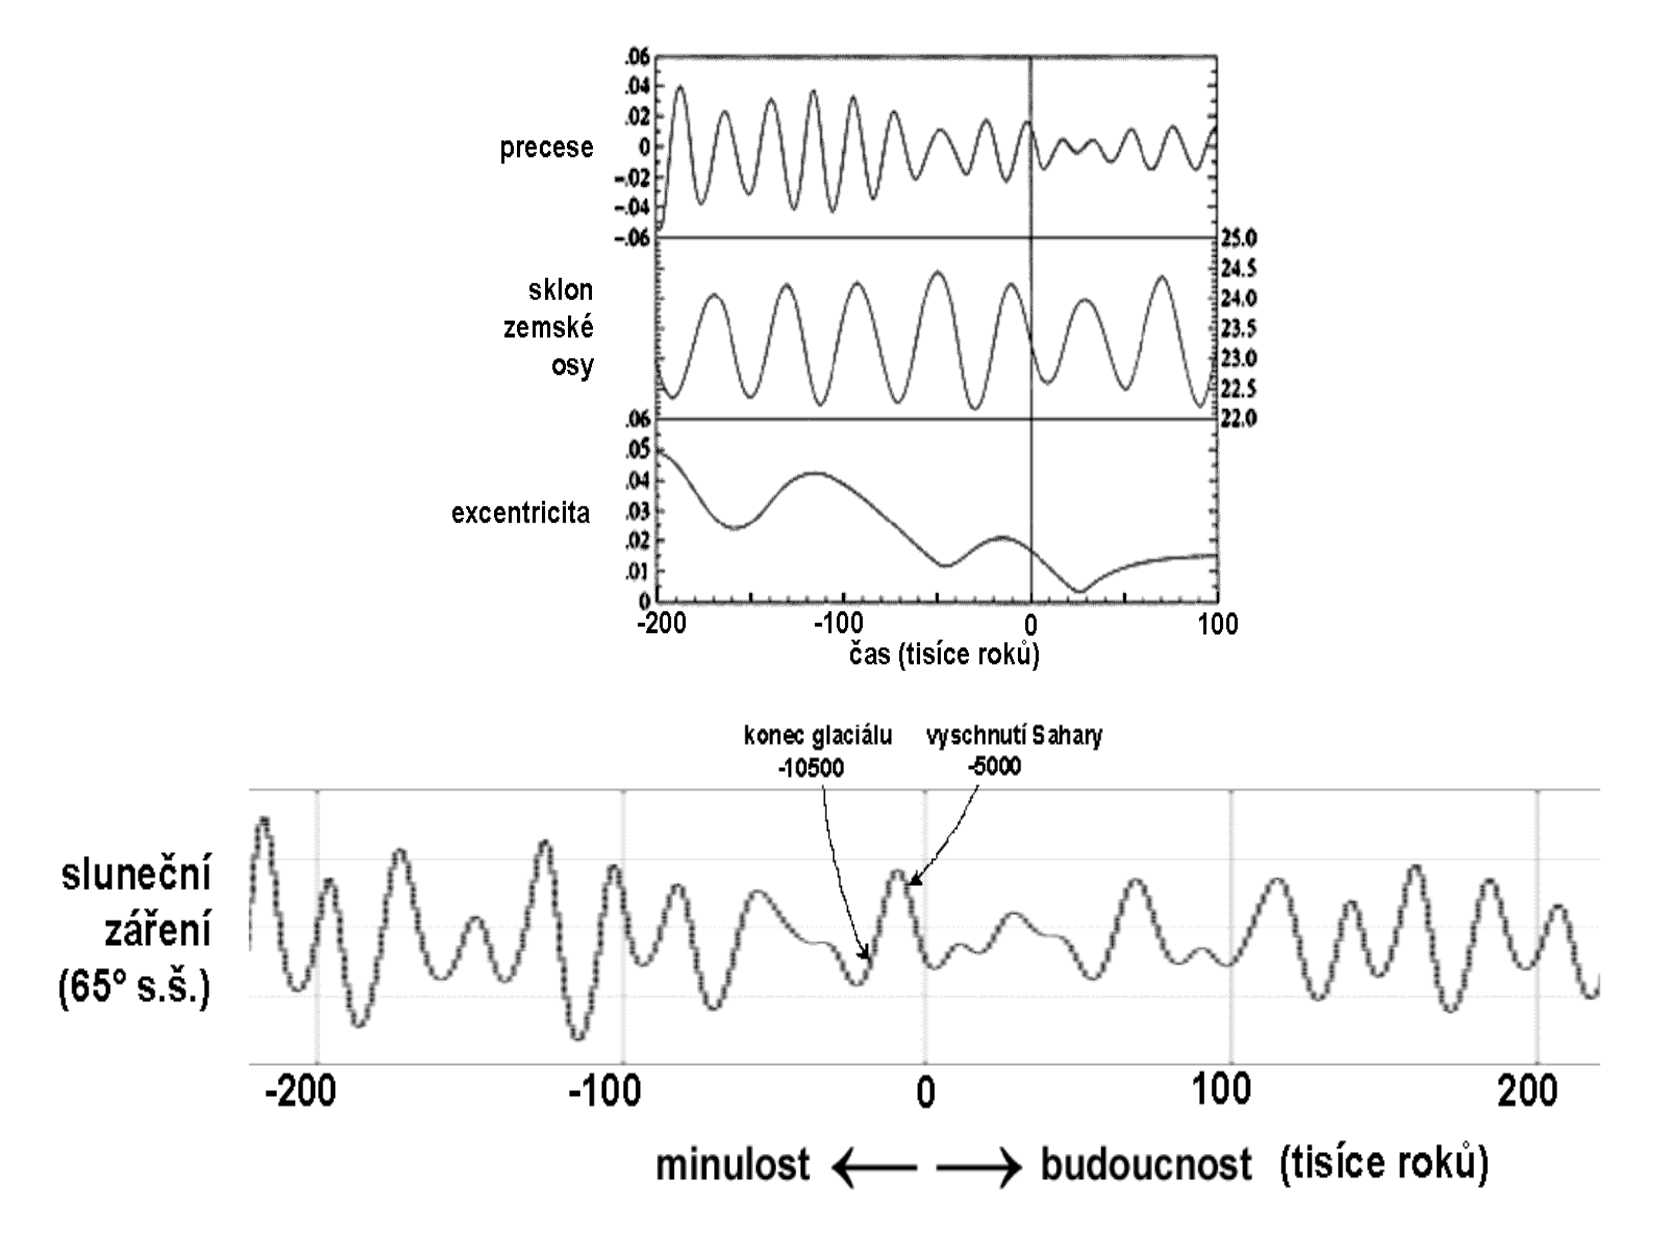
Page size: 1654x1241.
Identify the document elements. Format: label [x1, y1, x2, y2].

picture [29, 708, 1625, 1211]
picture [442, 29, 1270, 680]
